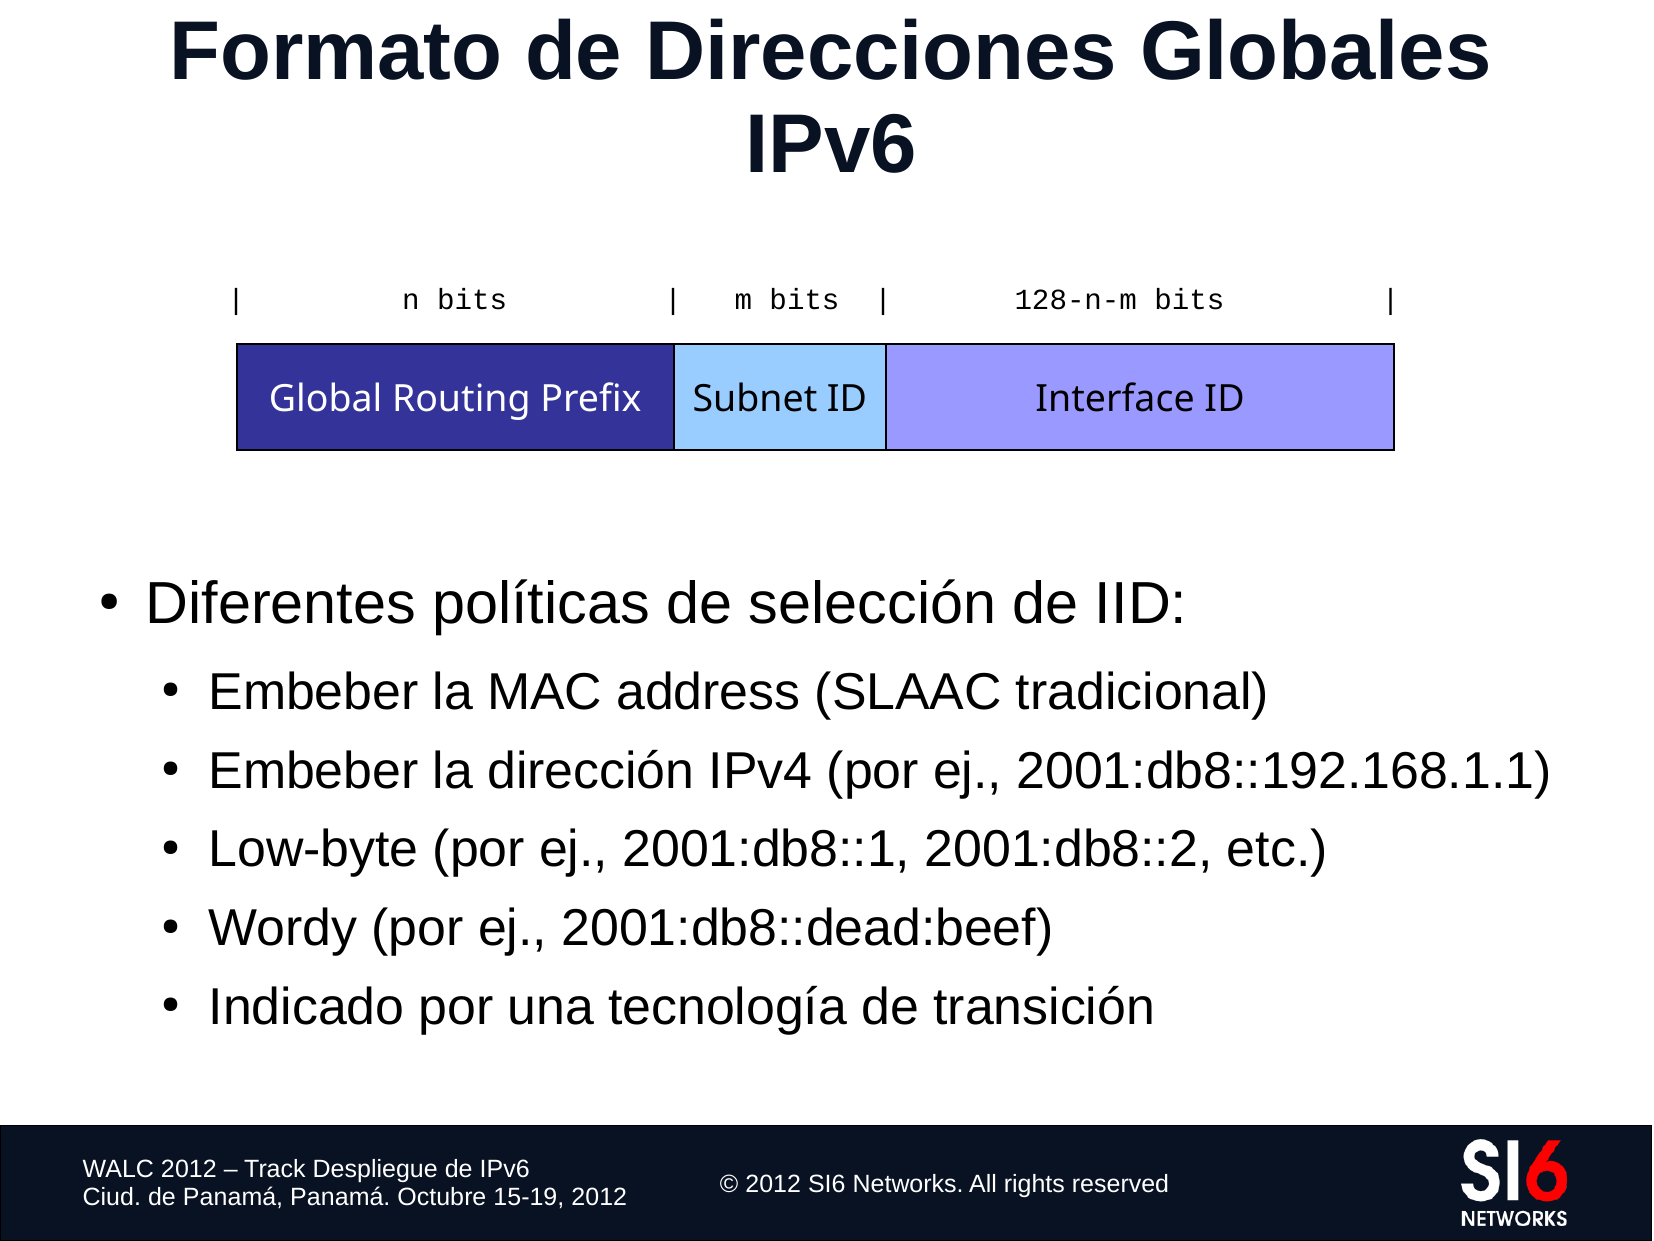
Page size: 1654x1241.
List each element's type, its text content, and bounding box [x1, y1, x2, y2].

picture [1461, 1139, 1567, 1226]
title Formato de Direcciones Globales IPv6 [86, 4, 1576, 191]
text_box Global Routing Prefix [236, 343, 673, 450]
text_box Interface ID [886, 343, 1394, 450]
list Diferentes políticas de selección de IID: Embeber la MAC address (SLAAC tradicional) Embeber la dirección IPv4 (por ej., 2001:db8::192.168.1.1) Low-byte (por ej., 2001:db8::1, 2001:db8::2, etc.) Wordy (por ej., 2001:db8::dead:beef) Indicado por una tecnología de transición [82, 570, 1571, 1059]
text_box Subnet ID [673, 343, 886, 450]
text_box | n bits | m bits | 128-n-m bits | [195, 273, 1437, 324]
